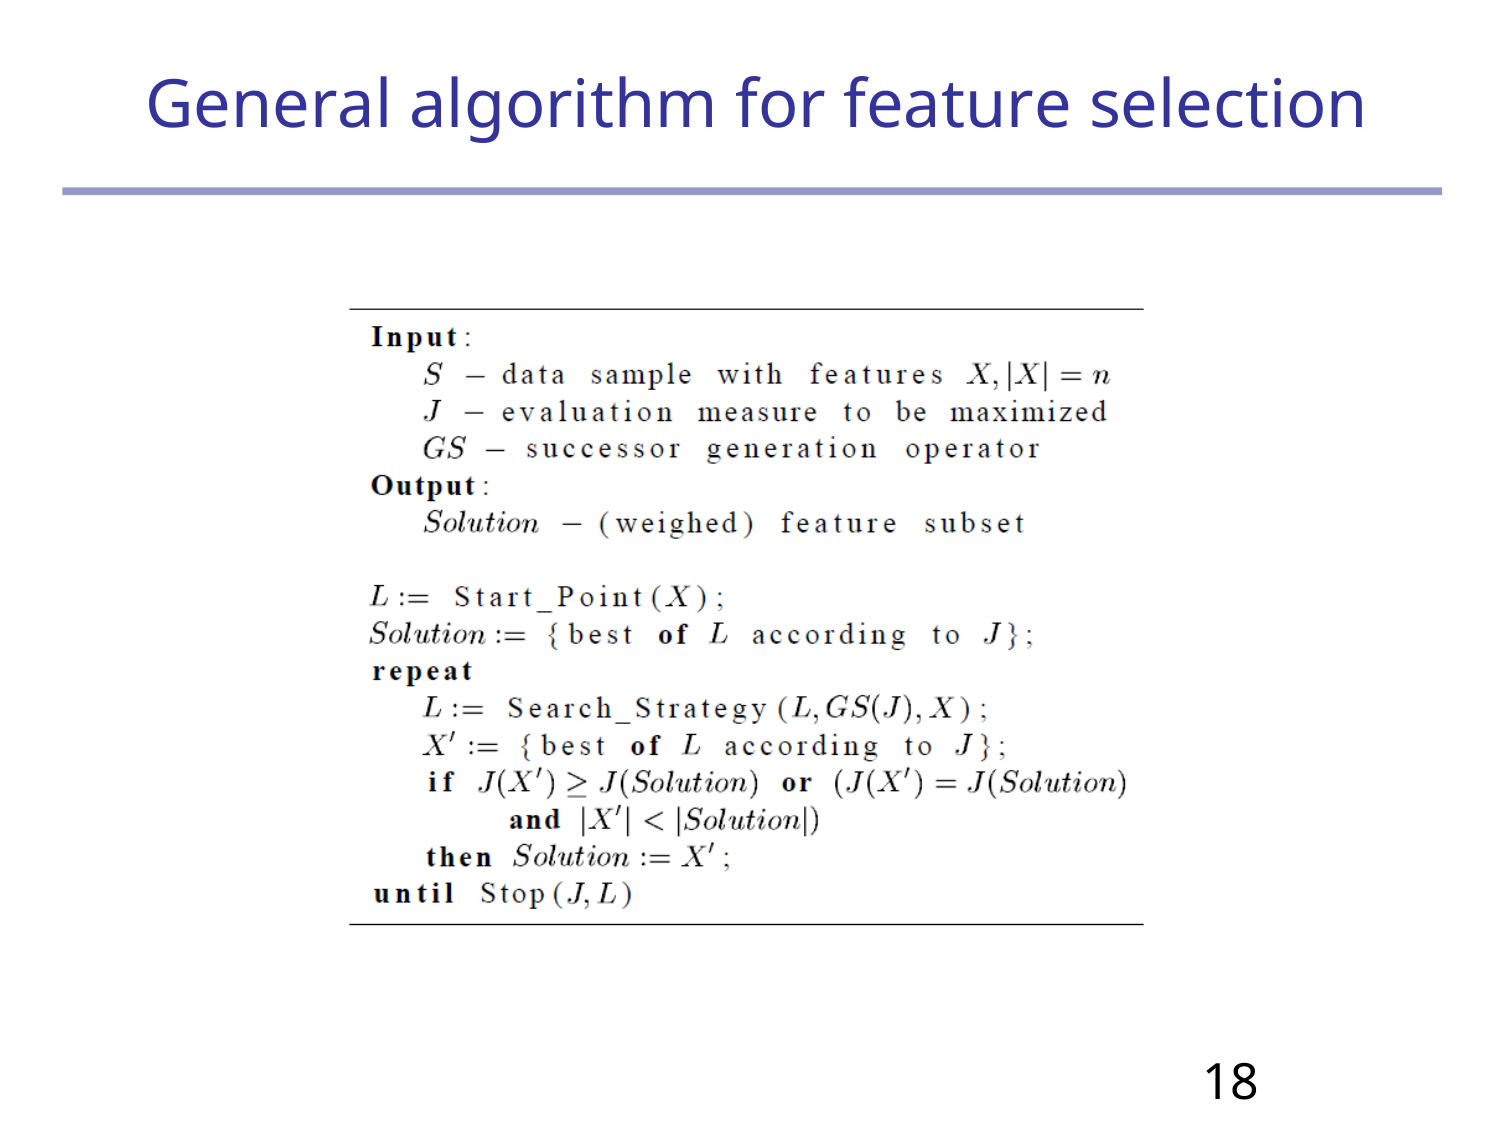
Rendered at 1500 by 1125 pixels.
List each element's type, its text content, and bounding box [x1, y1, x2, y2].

list [62, 148, 1426, 999]
title General algorithm for feature selection [60, 32, 1456, 170]
picture [326, 295, 1176, 949]
text_box <number> [1187, 1050, 1500, 1125]
